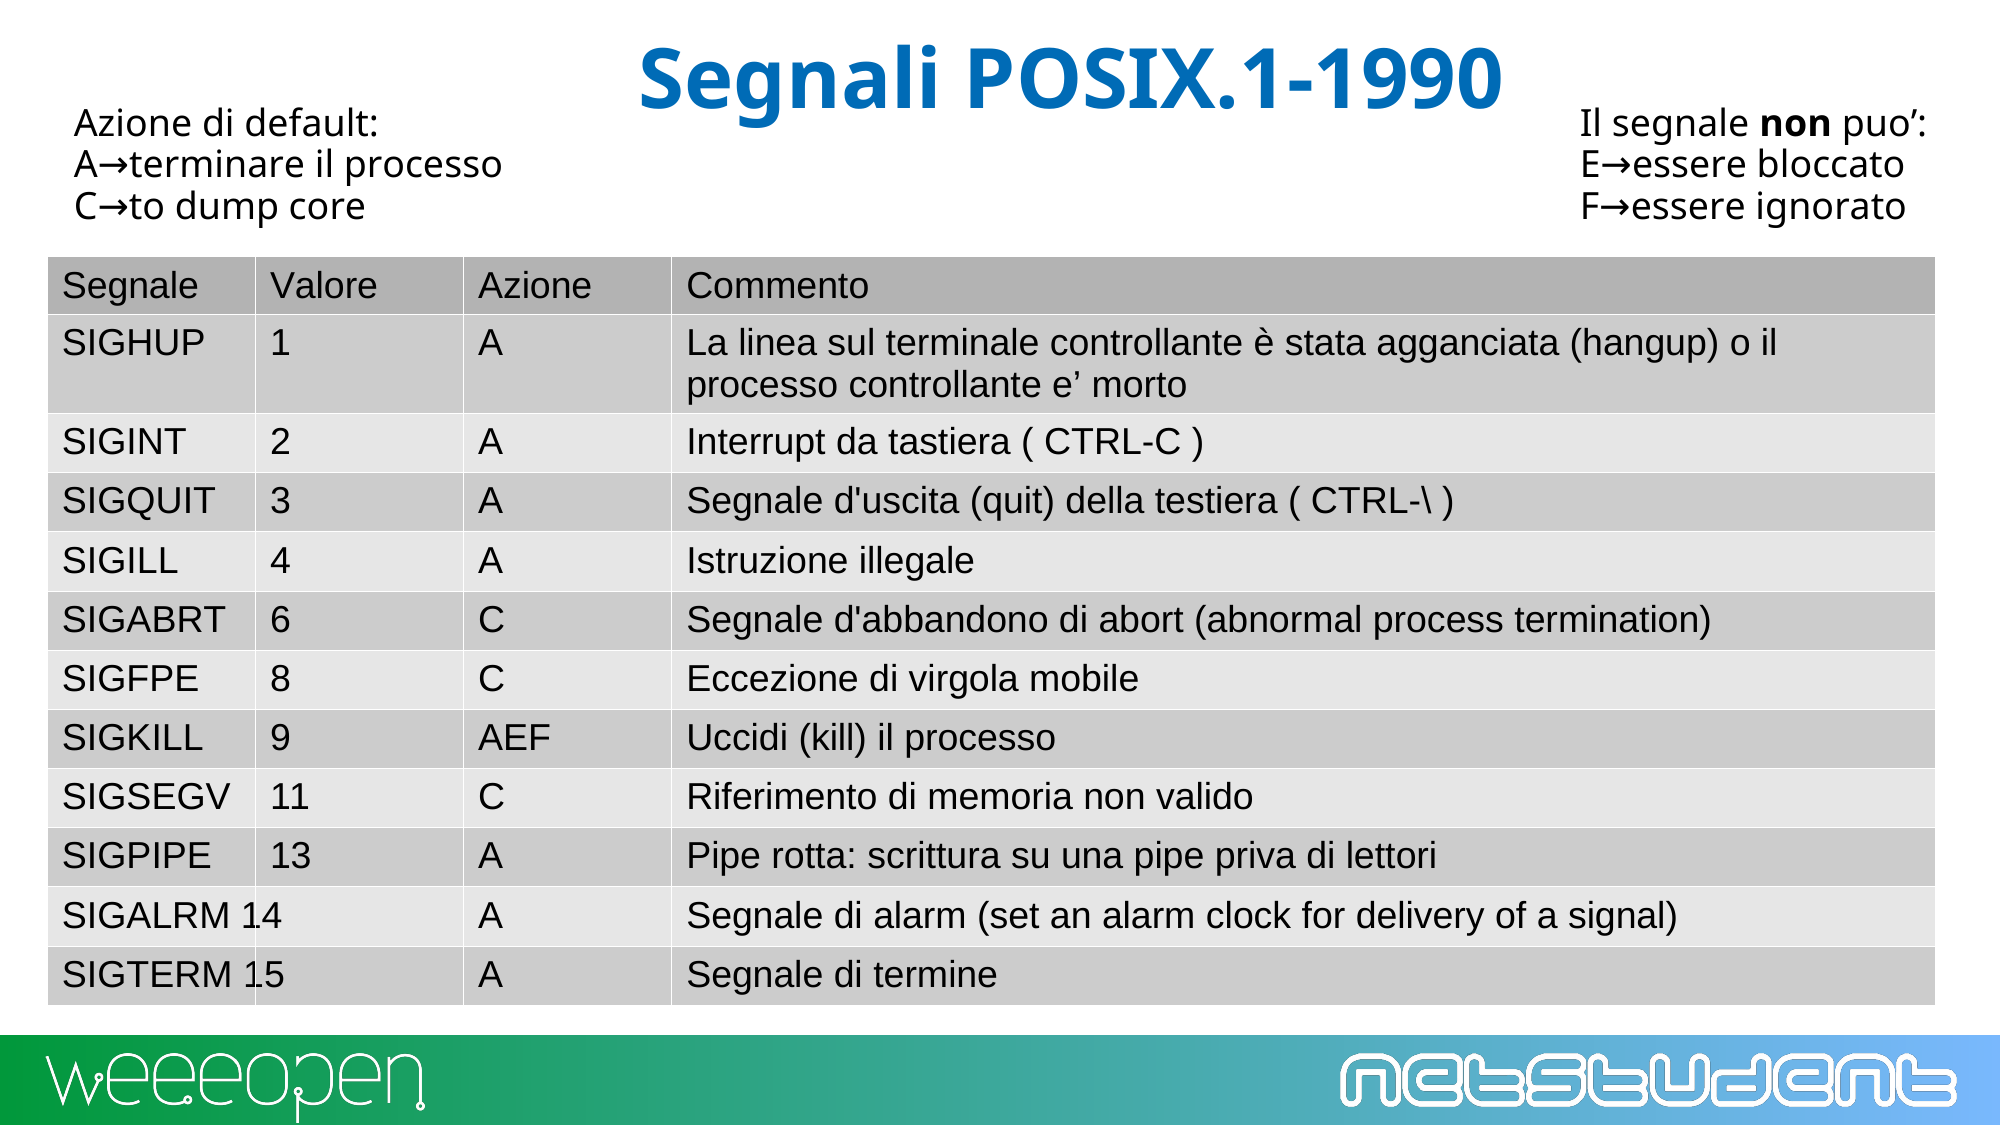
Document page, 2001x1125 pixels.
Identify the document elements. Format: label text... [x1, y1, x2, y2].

text_box SIGQUIT [61, 479, 217, 523]
text_box Uccidi (kill) il processo [686, 716, 1058, 759]
text_box A [478, 953, 516, 996]
text_box processo controllante e’ morto [686, 363, 1189, 406]
text_box [0, 0, 2000, 1125]
text_box Commento [686, 264, 870, 307]
text_box Segnale d'uscita (quit) della testiera ( CTRL-\ ) [686, 479, 1457, 523]
text_box A [478, 420, 516, 463]
text_box Segnale d'abbandono di abort (abnormal process termination) [686, 598, 1716, 641]
text_box Interrupt da tastiera ( CTRL-C ) [686, 420, 1206, 463]
text_box F→essere ignorato [1579, 179, 1854, 228]
text_box Eccezione di virgola mobile [686, 657, 1141, 700]
picture [45, 1053, 425, 1123]
text_box Segnale di termine [686, 953, 1000, 996]
text_box A→terminare il processo [73, 137, 430, 186]
text_box 11 [270, 775, 312, 818]
text_box C [478, 775, 516, 818]
text_box 8 [270, 657, 308, 700]
text_box SIGTERM 15 [256, 953, 286, 996]
text_box C→to dump core [73, 179, 313, 228]
text_box 9 [270, 716, 308, 759]
text_box SIGILL [61, 539, 179, 582]
text_box SIGFPE [61, 657, 200, 700]
text_box Il segnale non puo’: [1579, 96, 1861, 144]
text_box Segnale [61, 264, 200, 307]
text_box SIGABRT [61, 598, 227, 641]
text_box La linea sul terminale controllante è stata agganciata (hangup) o il [686, 321, 1792, 364]
text_box A [478, 834, 516, 878]
text_box SIGALRM 14 [256, 894, 283, 937]
text_box 3 [270, 479, 308, 523]
picture [1340, 1053, 1957, 1107]
text_box SIGKILL [61, 716, 204, 759]
text_box SIGINT [61, 420, 188, 463]
text_box 6 [270, 598, 308, 641]
text_box 1 [270, 321, 308, 364]
text_box Segnale di alarm (set an alarm clock for delivery of a signal) [686, 894, 1681, 937]
text_box Istruzione illegale [686, 539, 977, 582]
text_box SIGSEGV [61, 775, 231, 818]
text_box A [478, 539, 516, 582]
text_box AEF [478, 716, 552, 759]
text_box Valore [270, 264, 379, 307]
text_box Riferimento di memoria non valido [686, 775, 1256, 818]
text_box Pipe rotta: scrittura su una pipe priva di lettori [686, 834, 1439, 878]
text_box A [478, 479, 516, 523]
text_box C [478, 657, 516, 700]
text_box SIGALRM 14 [61, 894, 255, 937]
text_box SIGHUP [61, 321, 206, 364]
text_box SIGTERM 15 [61, 953, 255, 996]
text_box Azione [478, 264, 593, 307]
text_box A [478, 321, 516, 364]
text_box C [478, 598, 516, 641]
text_box A [478, 894, 516, 937]
text_box 2 [270, 420, 308, 463]
text_box 4 [270, 539, 308, 582]
text_box Segnali POSIX.1-1990 [638, 19, 1342, 126]
text_box 13 [270, 834, 312, 878]
text_box Azione di default: [73, 96, 326, 137]
text_box E→essere bloccato [1579, 137, 1848, 179]
text_box SIGPIPE [61, 834, 213, 878]
